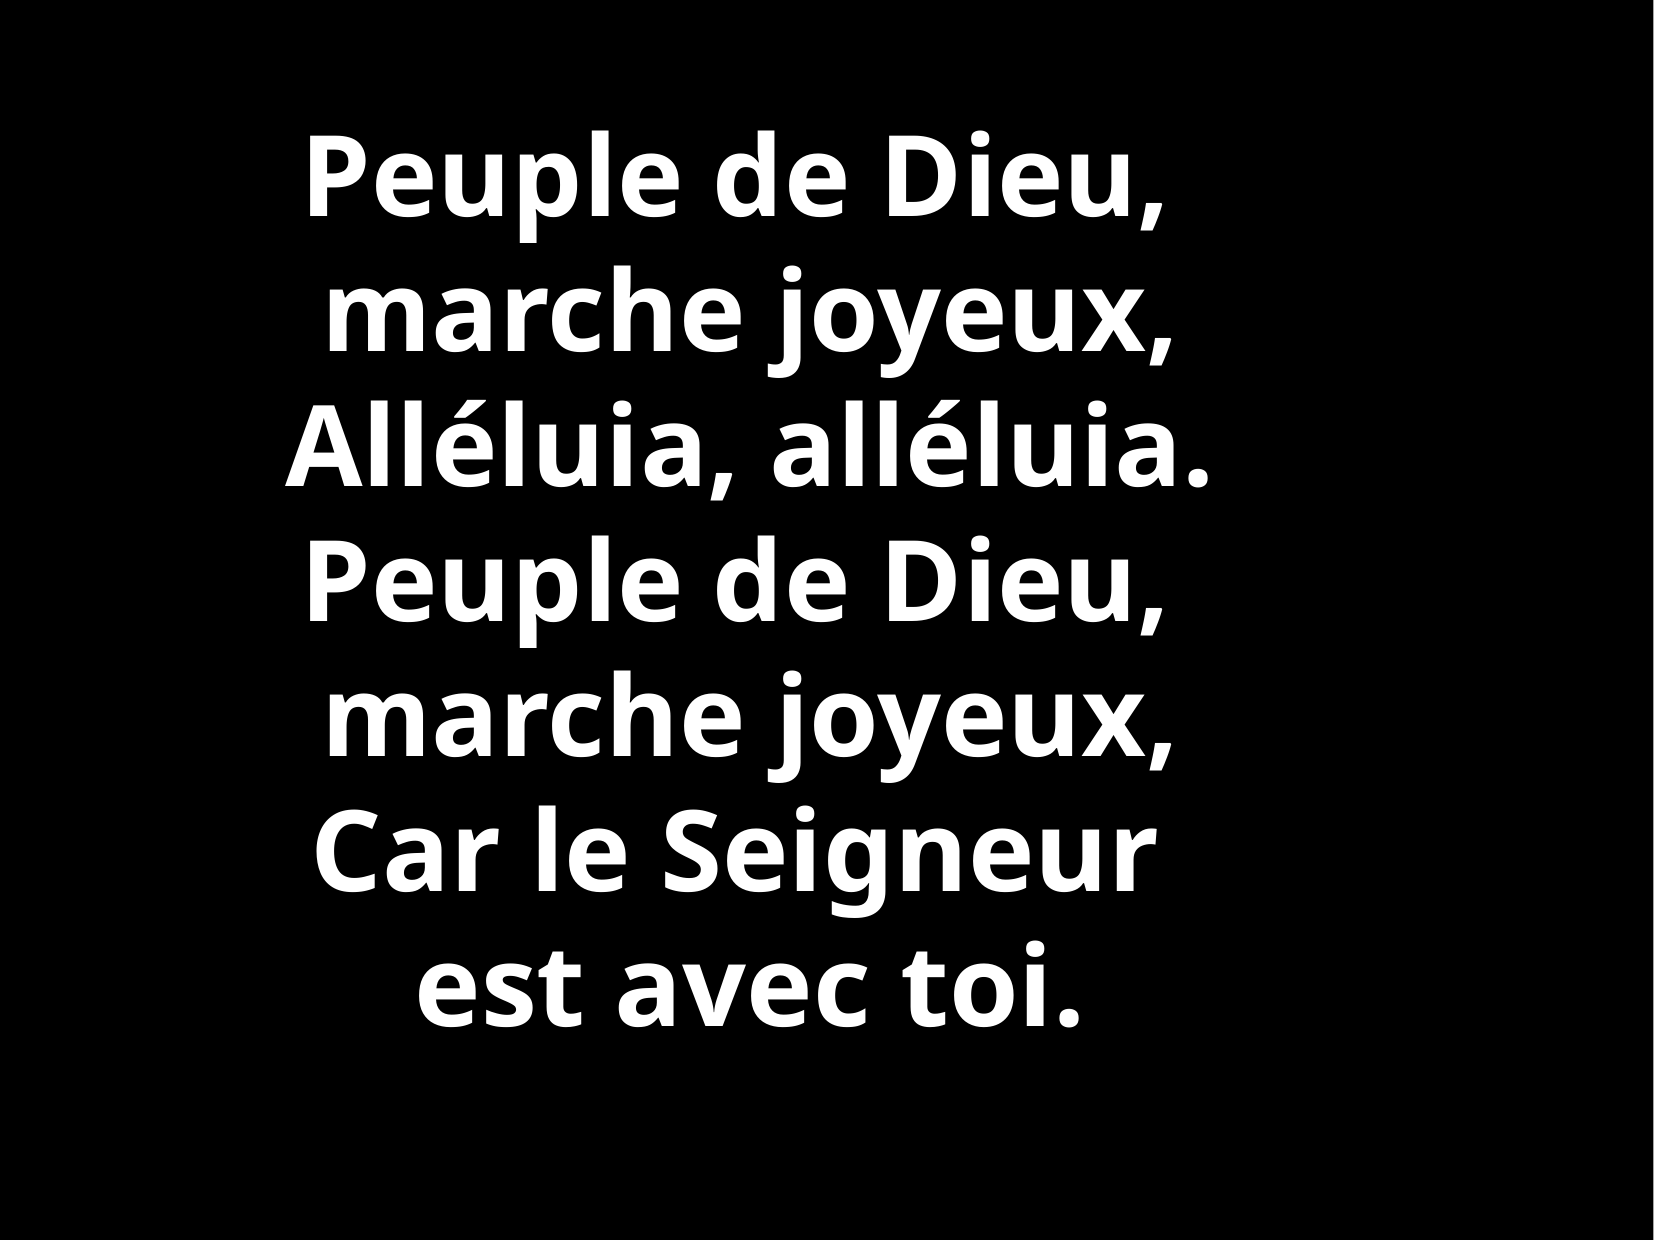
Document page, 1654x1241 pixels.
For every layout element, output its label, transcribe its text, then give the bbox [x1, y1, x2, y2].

text_box Peuple de Dieu, marche joyeux, Alléluia, alléluia. Peuple de Dieu, marche joyeux, Car le Seigneur est avec toi. [0, 314, 1501, 839]
